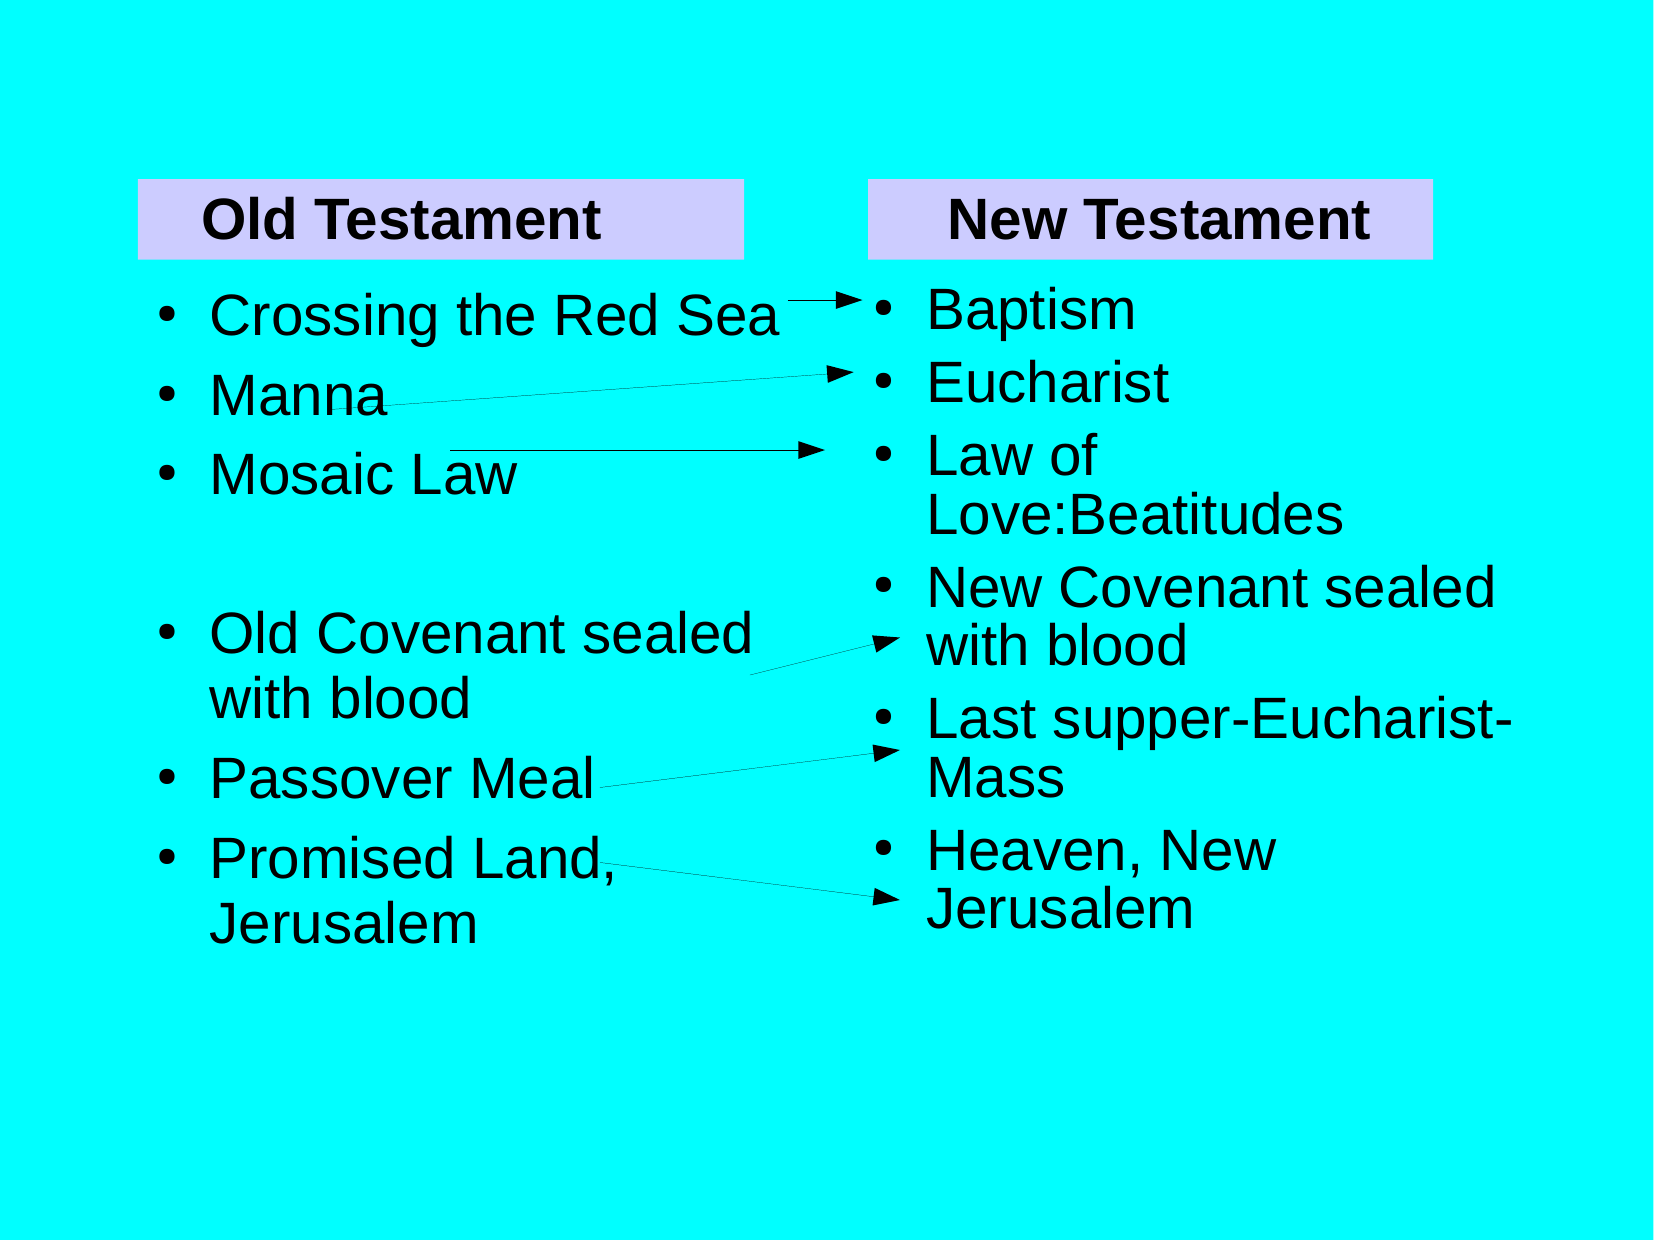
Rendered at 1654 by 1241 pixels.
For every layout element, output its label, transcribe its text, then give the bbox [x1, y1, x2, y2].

text_box Old Testament [137, 179, 745, 260]
text_box New Testament [868, 179, 1434, 260]
list Baptism Eucharist Law of Love:Beatitudes New Covenant sealed with blood Last supper-Eucharist-Mass Heaven, New Jerusalem [840, 275, 1530, 1103]
list Crossing the Red Sea Manna Mosaic Law Old Covenant sealed with blood Passover Meal Promised Land, Jerusalem [123, 275, 813, 1160]
